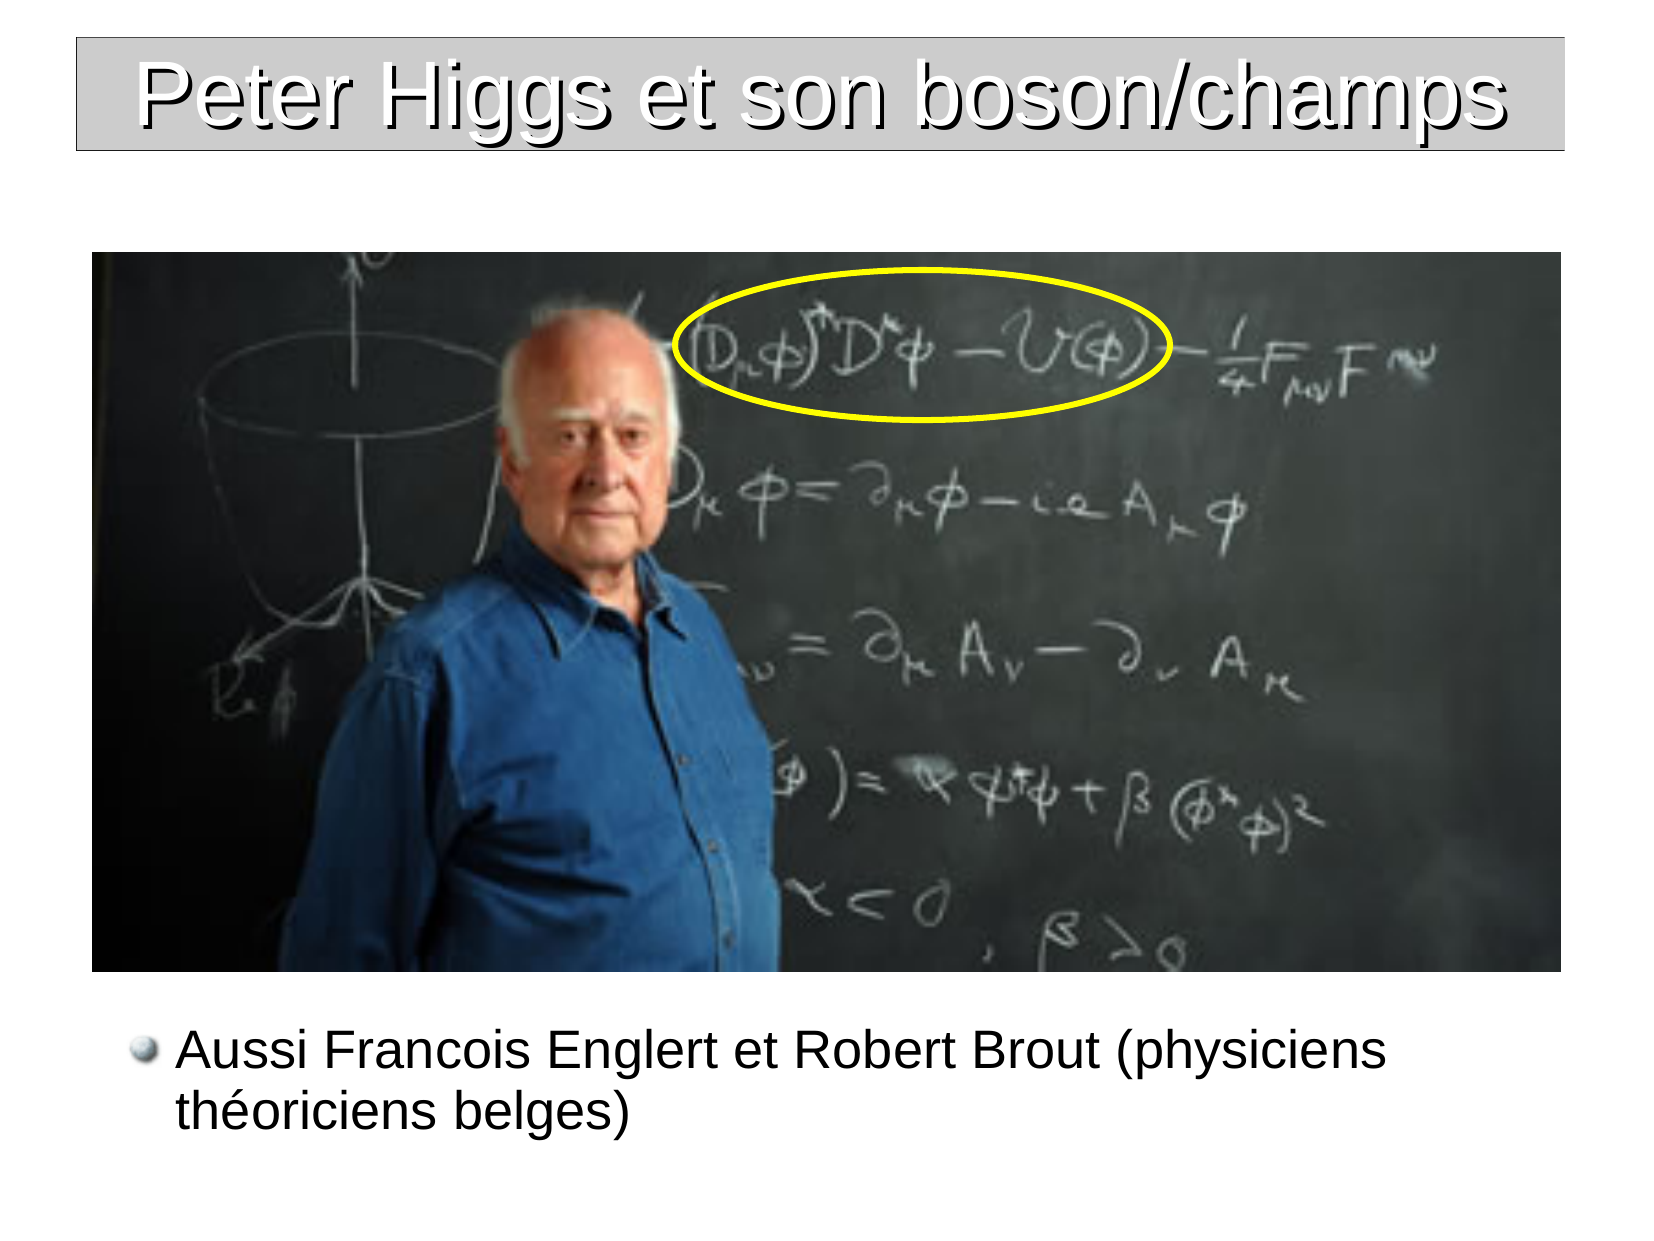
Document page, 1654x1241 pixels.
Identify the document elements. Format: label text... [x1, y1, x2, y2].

picture [92, 252, 1561, 972]
list Aussi Francois Englert et Robert Brout (physiciens théoriciens belges) [105, 1020, 1546, 1171]
title Peter Higgs et son boson/champs [76, 37, 1565, 151]
